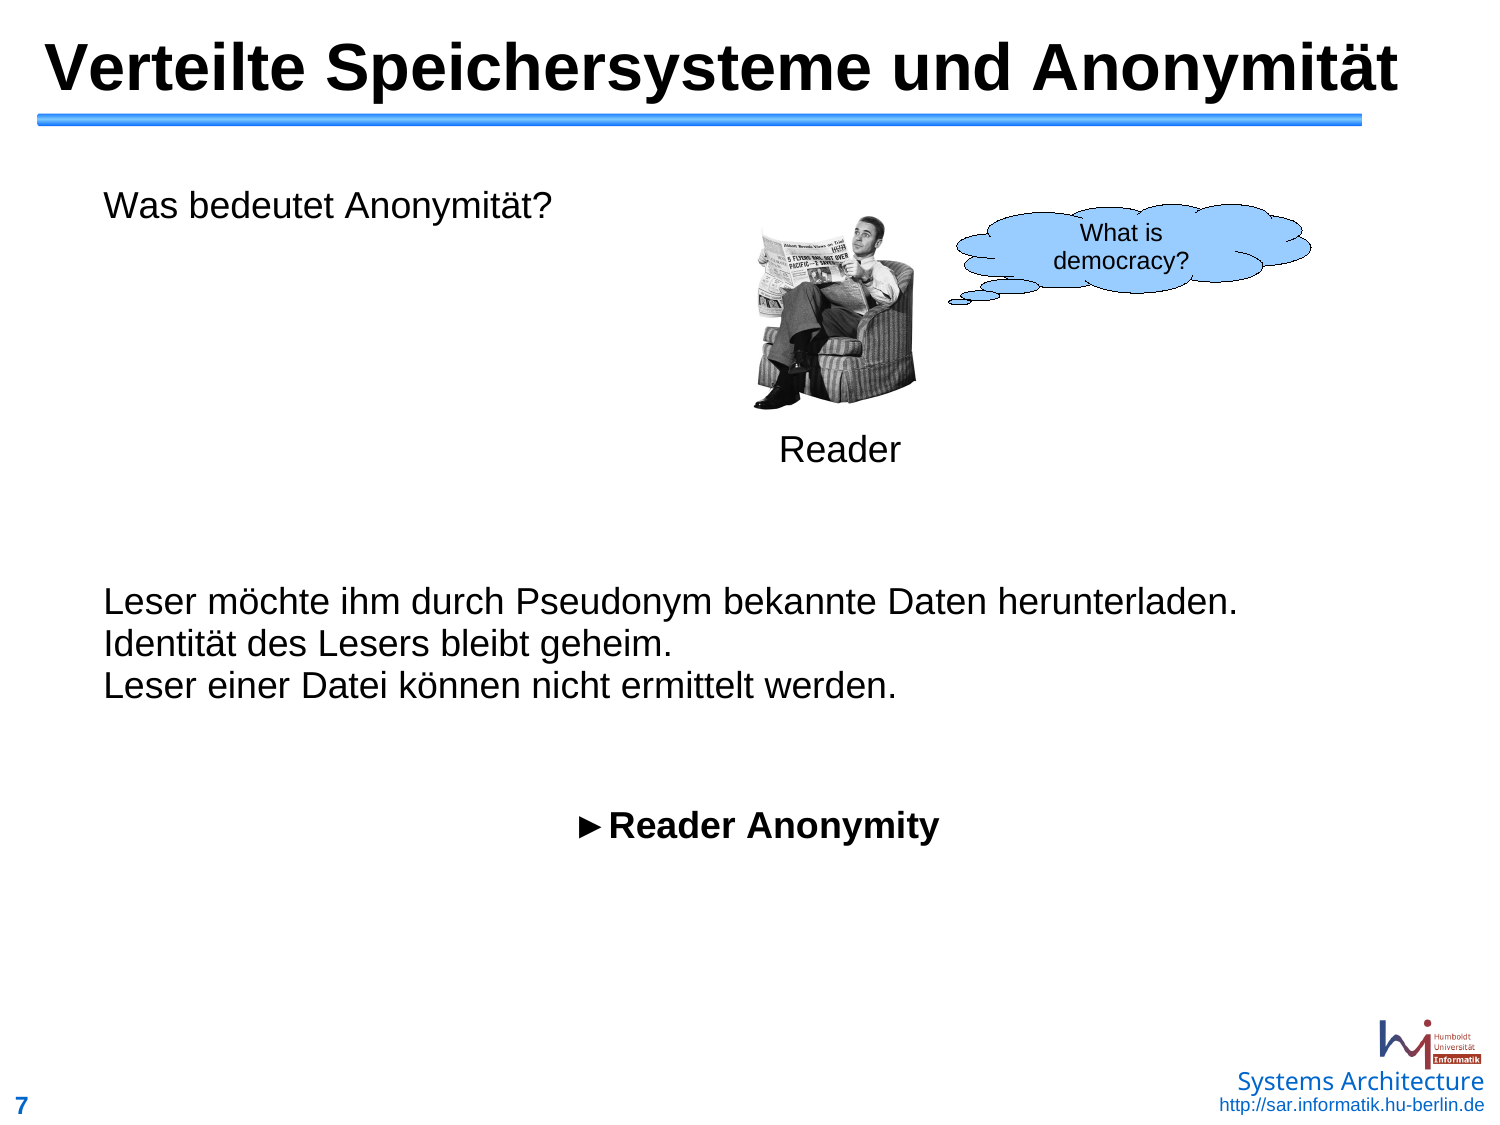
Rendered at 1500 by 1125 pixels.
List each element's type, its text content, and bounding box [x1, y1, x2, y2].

text_box Reader [763, 421, 1001, 479]
text_box What is democracy? [948, 204, 1312, 305]
text_box Leser möchte ihm durch Pseudonym bekannte Daten herunterladen. Identität des Lesers bleibt geheim. Leser einer Datei können nicht ermittelt werden. [88, 572, 1418, 714]
text_box ►Reader Anonymity [557, 797, 954, 856]
title Verteilte Speichersysteme und Anonymität [29, 20, 1500, 114]
picture [1376, 1016, 1483, 1071]
text_box Was bedeutet Anonymität? [88, 177, 568, 235]
picture [726, 188, 933, 433]
